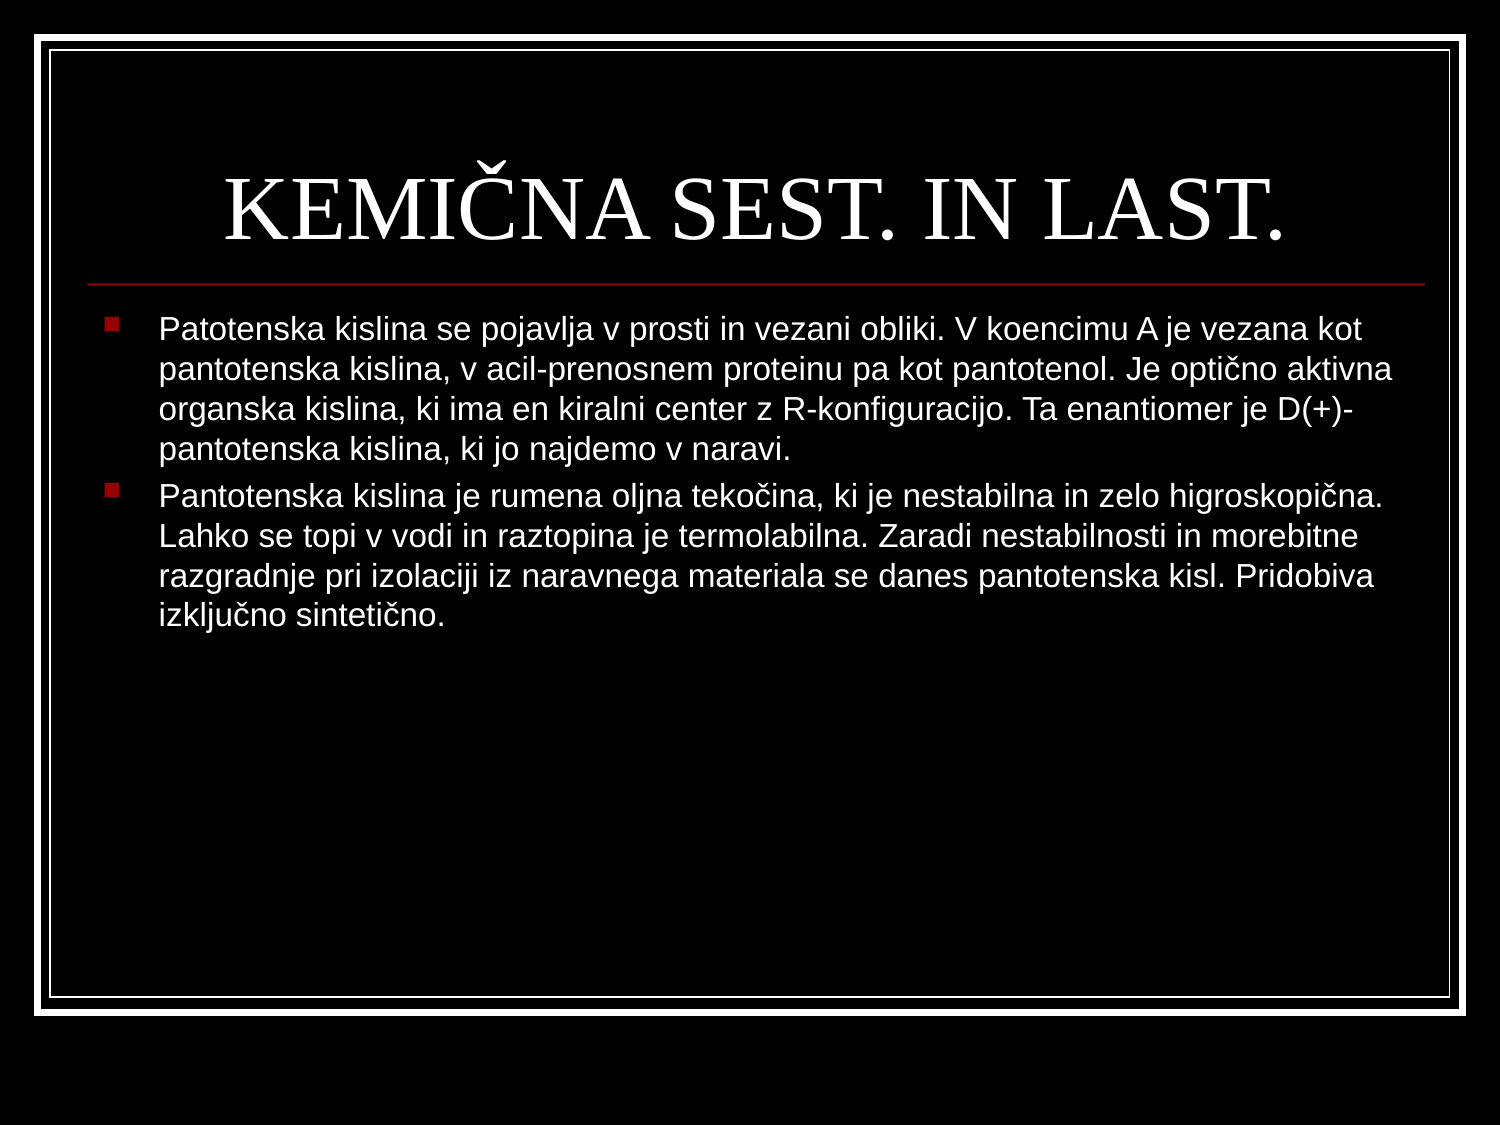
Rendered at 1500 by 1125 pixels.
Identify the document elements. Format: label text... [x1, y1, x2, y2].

title KEMIČNA SEST. IN LAST. [87, 77, 1425, 266]
list Patotenska kislina se pojavlja v prosti in vezani obliki. V koencimu A je vezana kot pantotenska kislina, v acil-prenosnem proteinu pa kot pantotenol. Je optično aktivna organska kislina, ki ima en kiralni center z R-konfiguracijo. Ta enantiomer je D(+)-pantotenska kislina, ki jo najdemo v naravi. Pantotenska kislina je rumena oljna tekočina, ki je nestabilna in zelo higroskopična. Lahko se topi v vodi in raztopina je termolabilna. Zaradi nestabilnosti in morebitne razgradnje pri izolaciji iz naravnega materiala se danes pantotenska kisl. Pridobiva izključno sintetično. [87, 299, 1425, 963]
